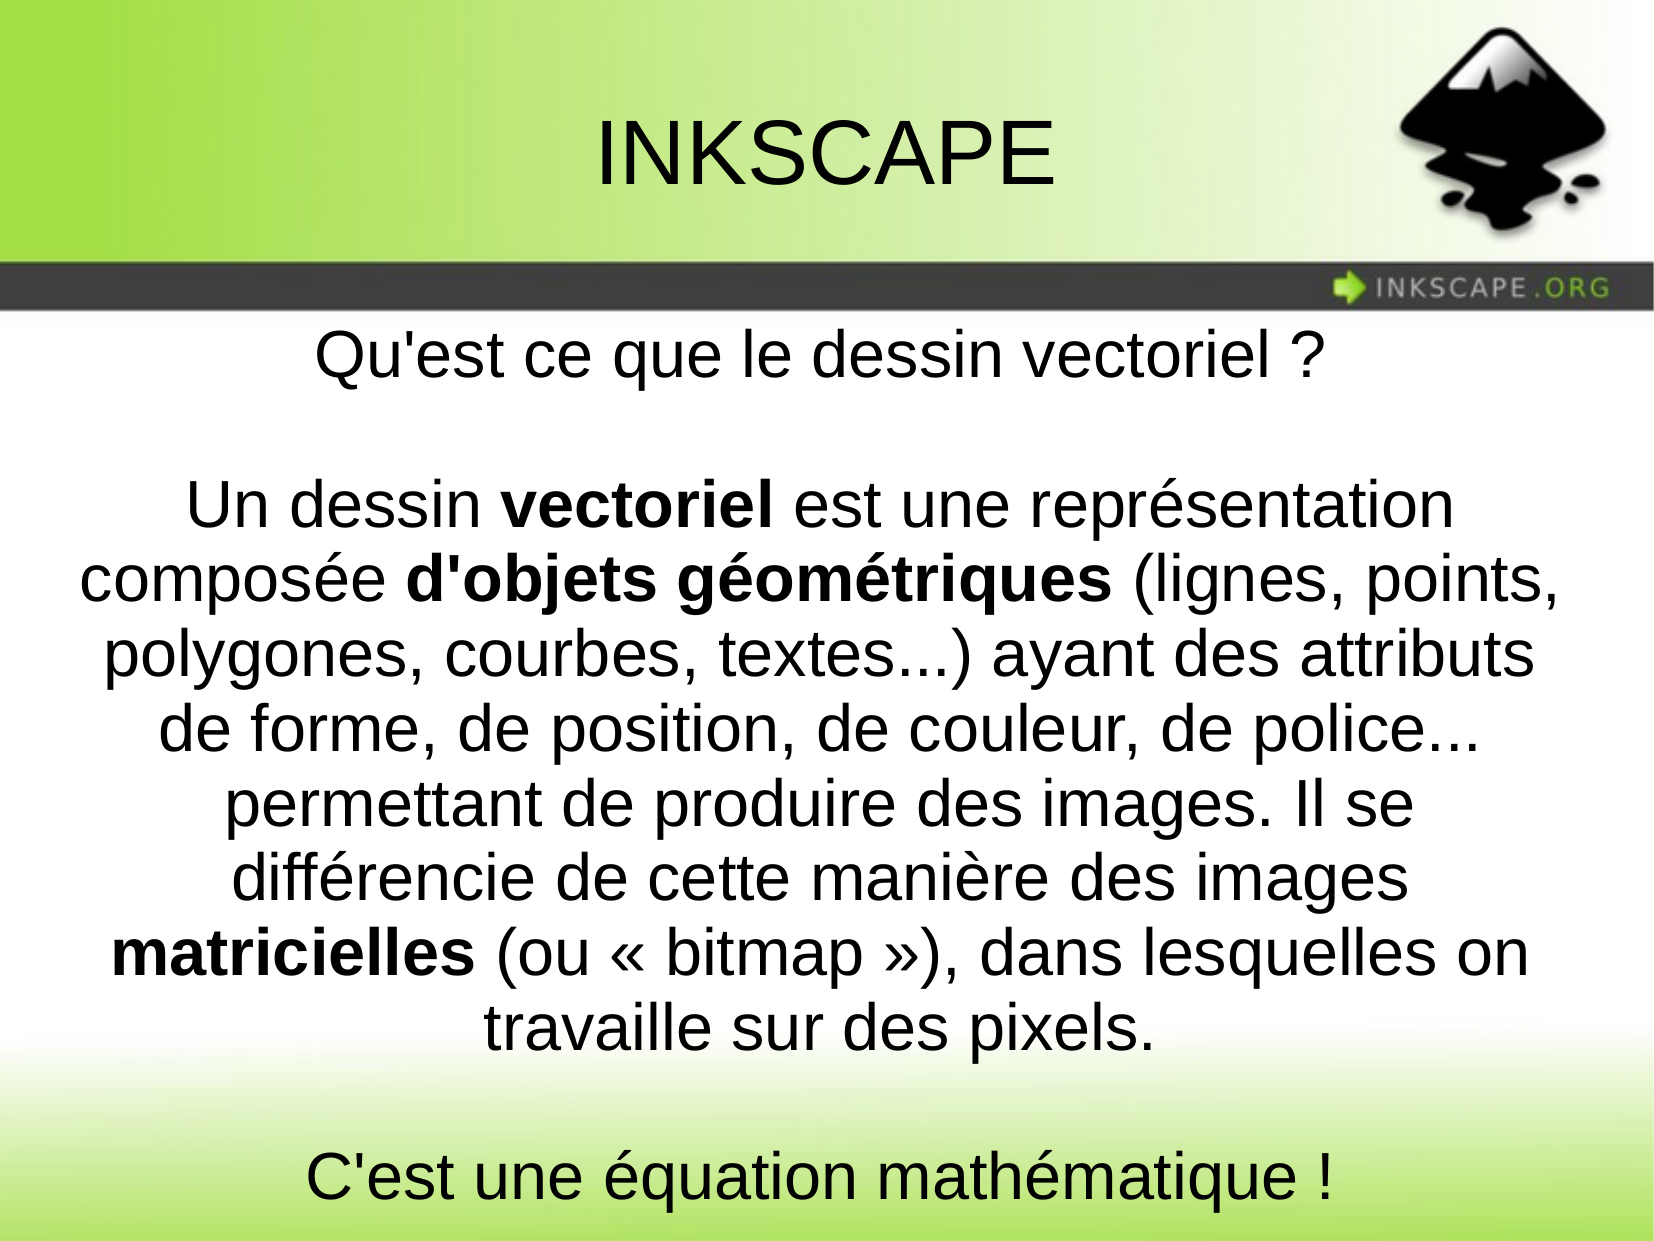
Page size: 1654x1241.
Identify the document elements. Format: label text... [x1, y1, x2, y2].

title INKSCAPE [82, 56, 1571, 250]
picture [0, 0, 1654, 1241]
subtitle Qu'est ce que le dessin vectoriel ? Un dessin vectoriel est une représentation composée d'objets géométriques (lignes, points, polygones, courbes, textes...) ayant des attributs de forme, de position, de couleur, de police... permettant de produire des images. Il se différencie de cette manière des images matricielles (ou « bitmap »), dans lesquelles on travaille sur des pixels. C'est une équation mathématique ! [76, 316, 1565, 1215]
